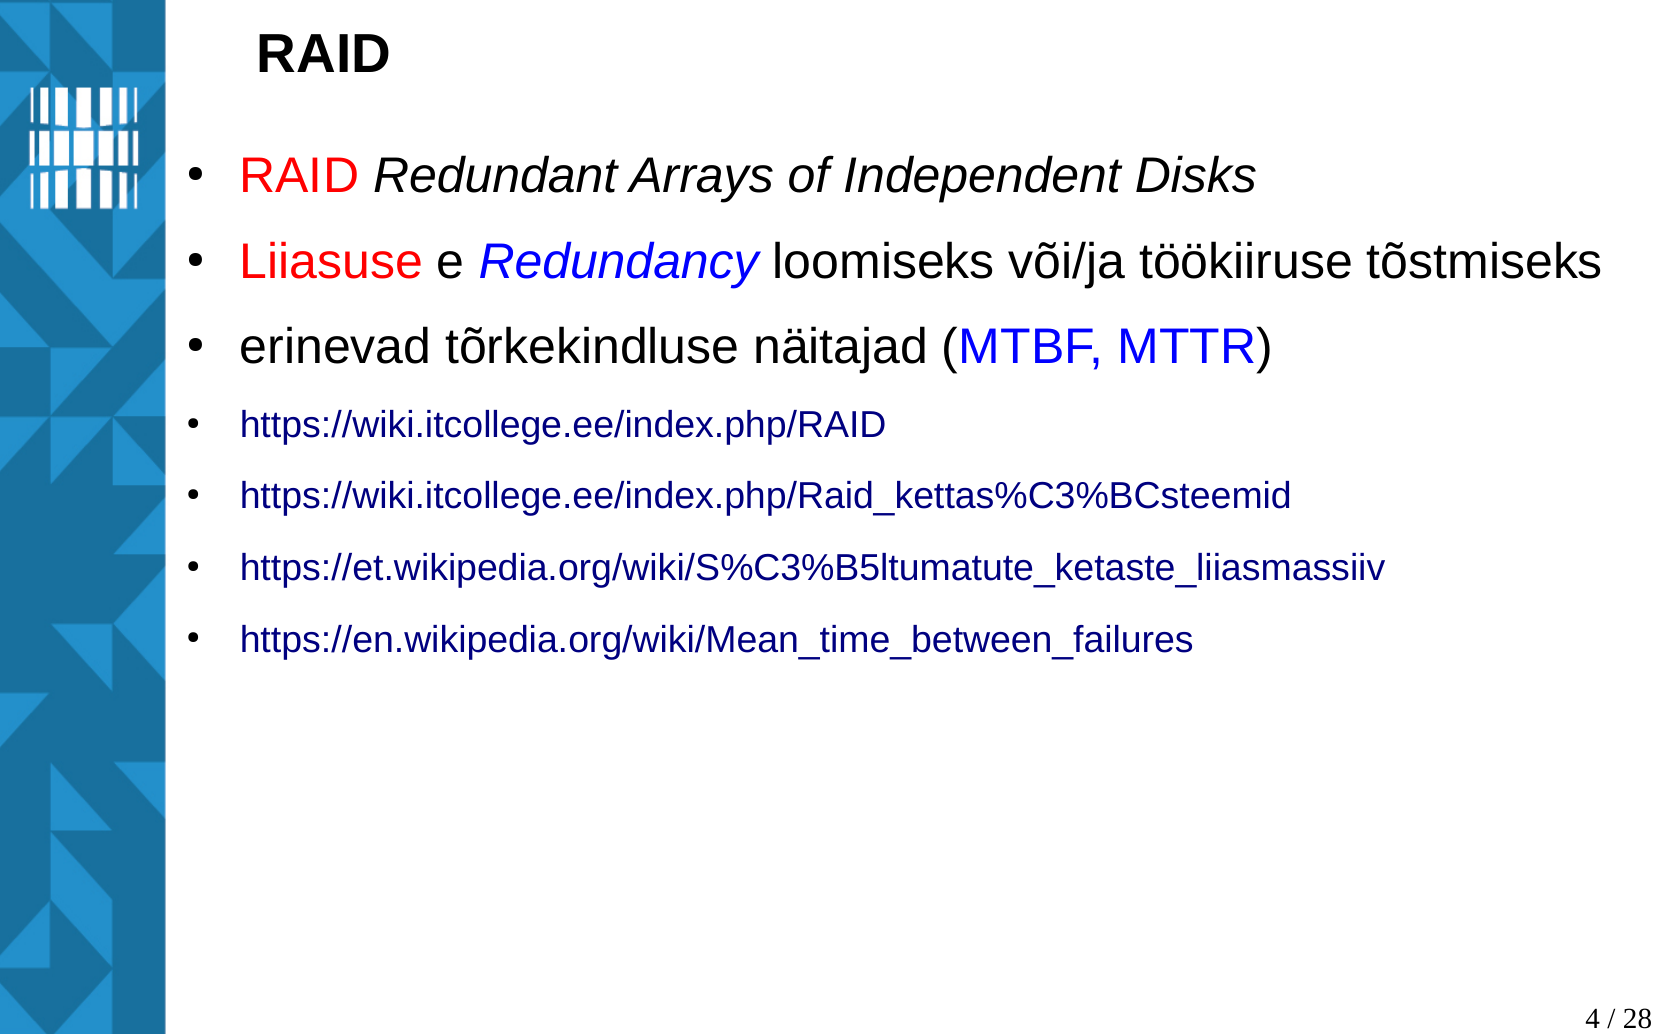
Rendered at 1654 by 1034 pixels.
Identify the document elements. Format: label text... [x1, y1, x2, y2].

list RAID Redundant Arrays of Independent Disks Liiasuse e Redundancy loomiseks või/ja töökiiruse tõstmiseks erinevad tõrkekindluse näitajad (MTBF, MTTR) https://wiki.itcollege.ee/index.php/RAID https://wiki.itcollege.ee/index.php/Raid_kettas%C3%BCsteemid https://et.wikipedia.org/wiki/S%C3%B5ltumatute_ketaste_liiasmassiiv https://en.wikipedia.org/wiki/Mean_time_between_failures [168, 147, 1607, 866]
title RAID [256, 11, 1642, 95]
